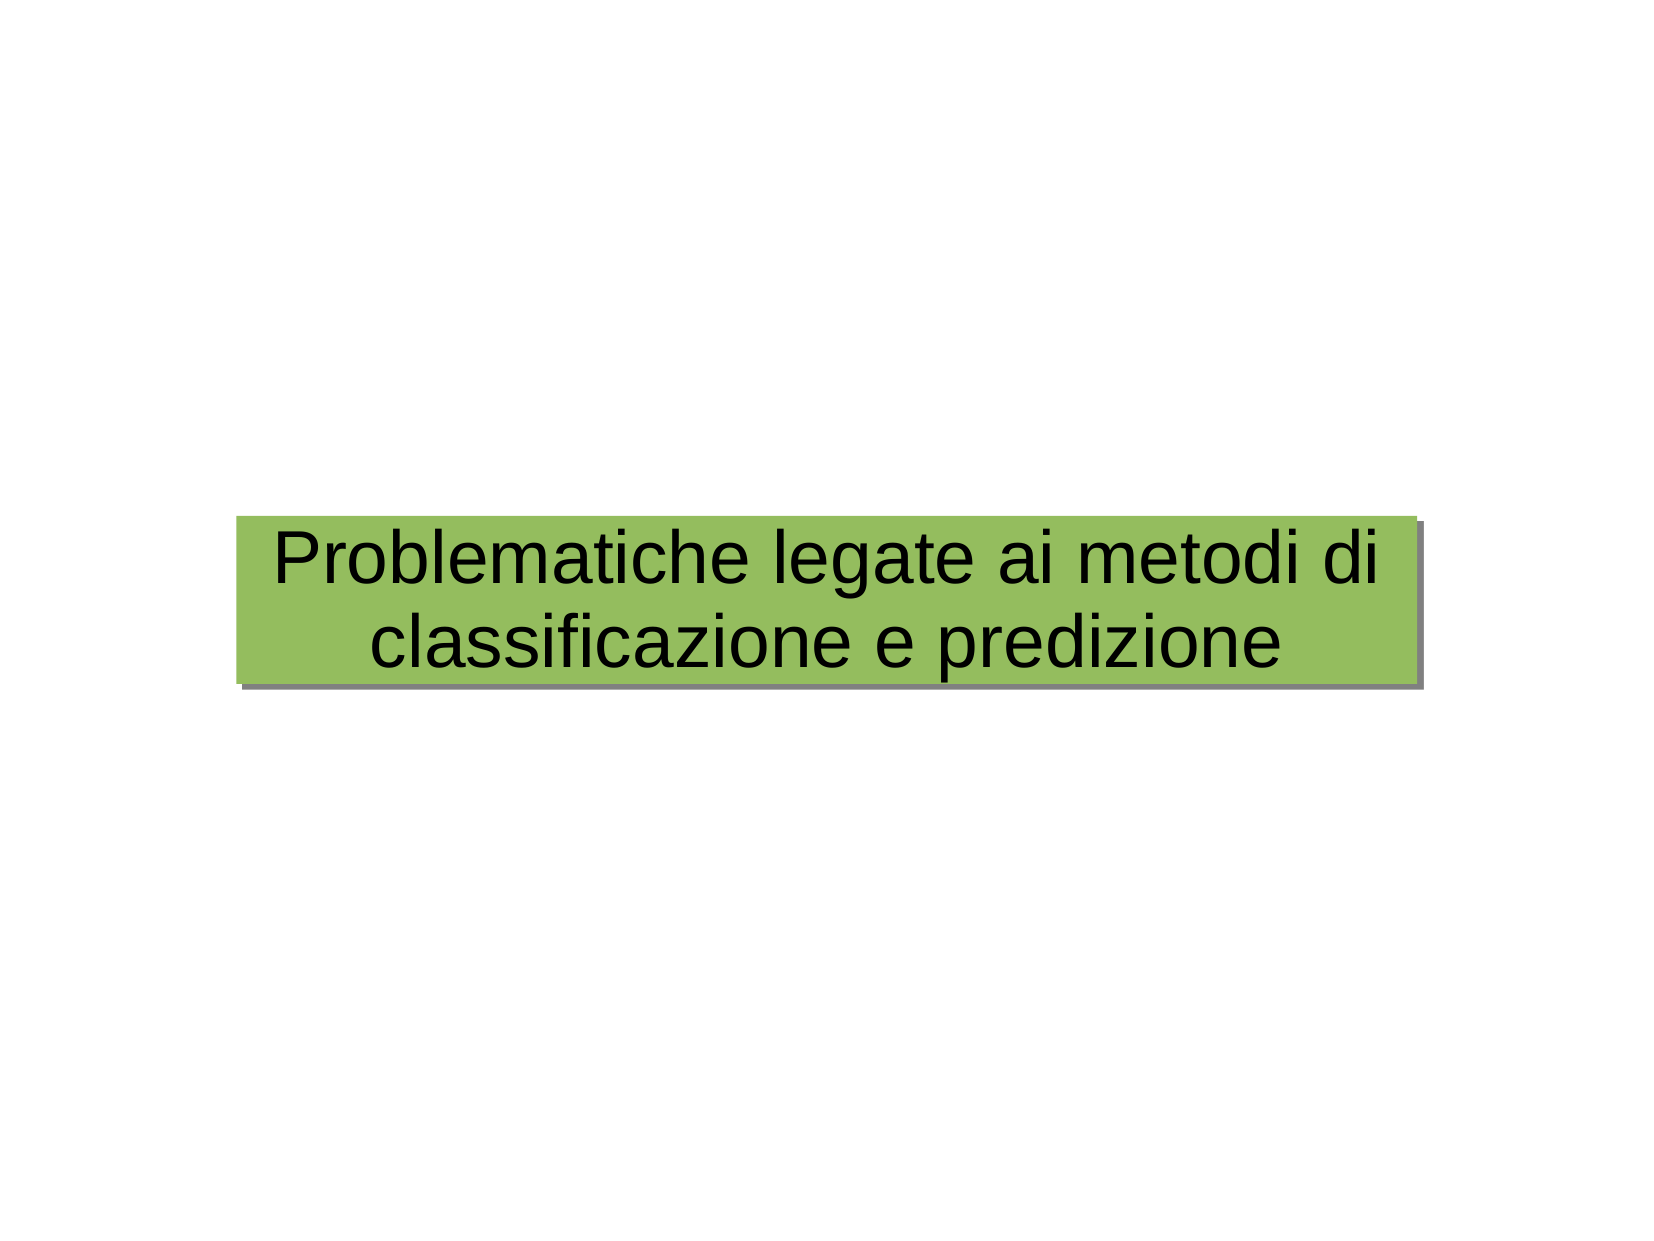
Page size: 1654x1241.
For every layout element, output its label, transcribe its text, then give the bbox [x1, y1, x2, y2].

text_box Problematiche legate ai metodi di classificazione e predizione [236, 515, 1418, 684]
